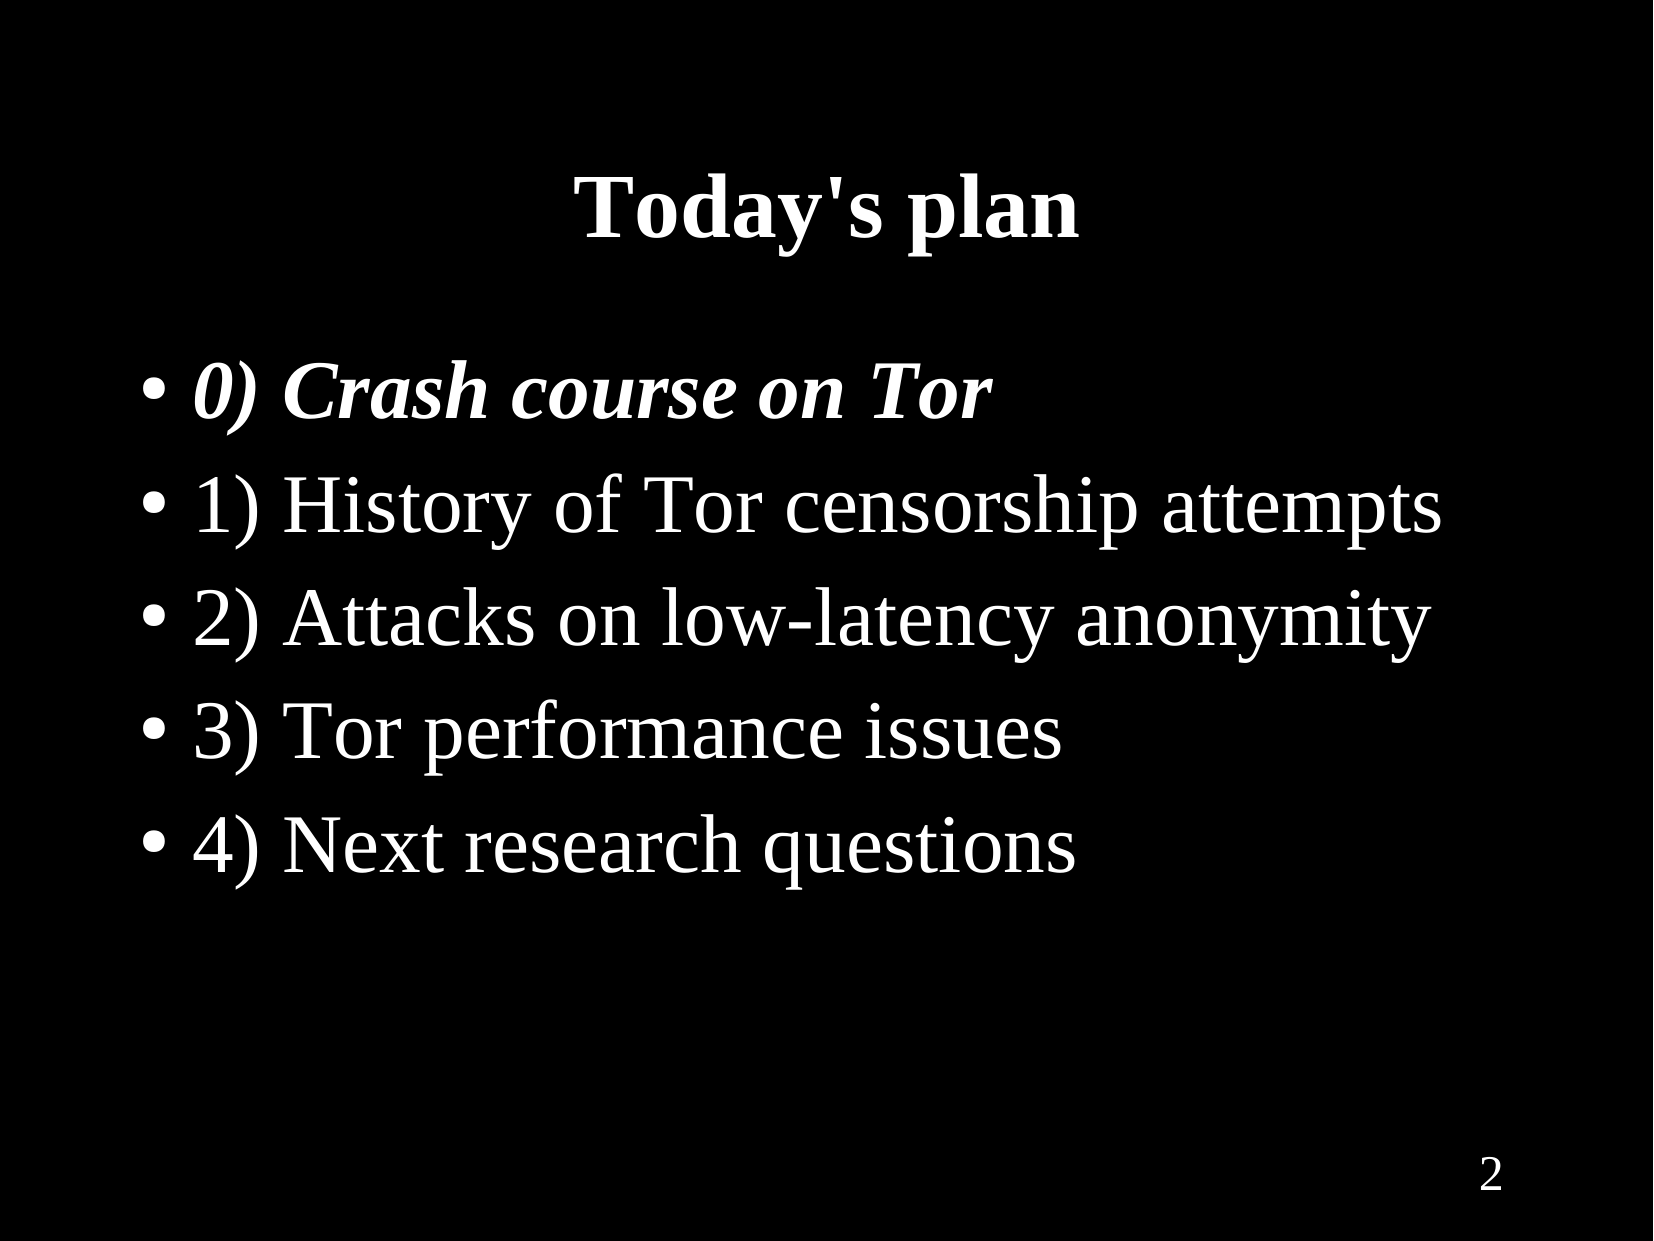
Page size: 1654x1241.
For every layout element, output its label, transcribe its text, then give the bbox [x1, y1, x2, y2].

list 0) Crash course on Tor 1) History of Tor censorship attempts 2) Attacks on low-latency anonymity 3) Tor performance issues 4) Next research questions [121, 344, 1534, 1127]
title Today's plan [121, 102, 1534, 311]
